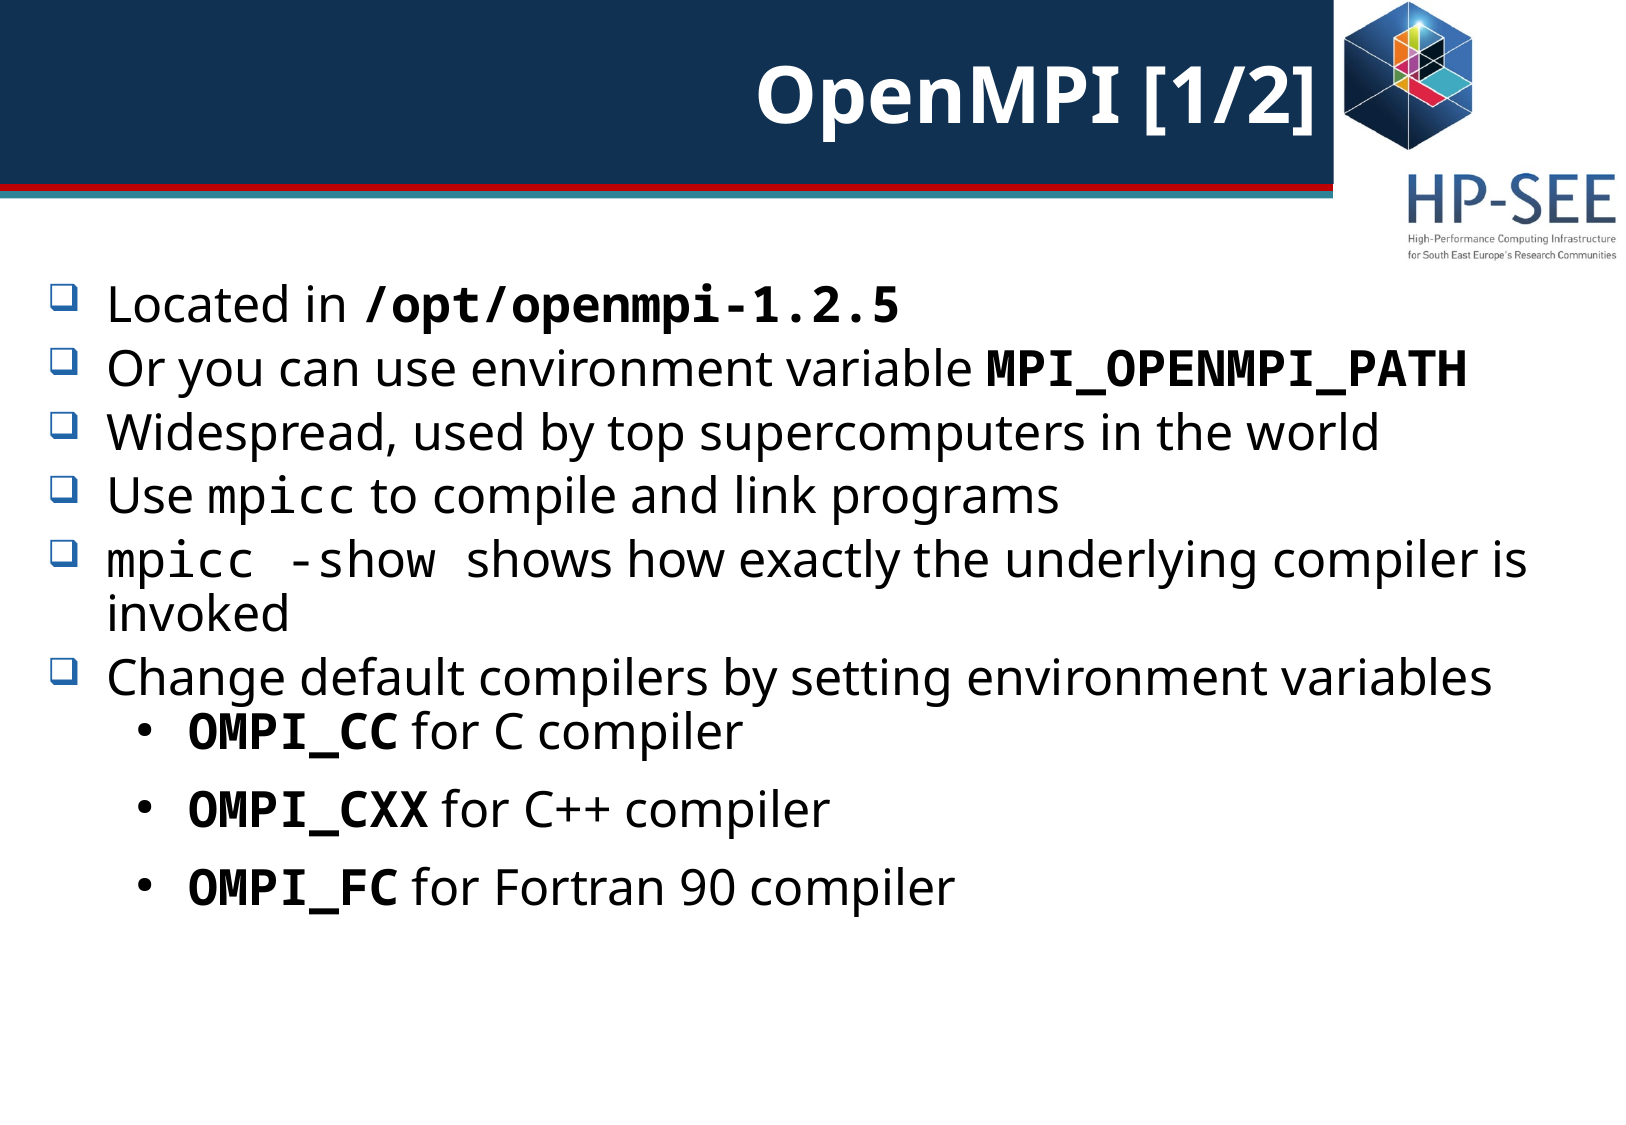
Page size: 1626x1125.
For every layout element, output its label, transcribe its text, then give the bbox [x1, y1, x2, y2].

picture [1333, 0, 1625, 263]
list Located in /opt/openmpi-1.2.5 Or you can use environment variable MPI_OPENMPI_PATH Widespread, used by top supercomputers in the world Use mpicc to compile and link programs mpicc -show shows how exactly the underlying compiler is invoked Change default compilers by setting environment variables OMPI_CC for C compiler OMPI_CXX for C++ compiler OMPI_FC for Fortran 90 compiler [31, 271, 1593, 1079]
title OpenMPI [1/2] [0, 0, 1334, 184]
